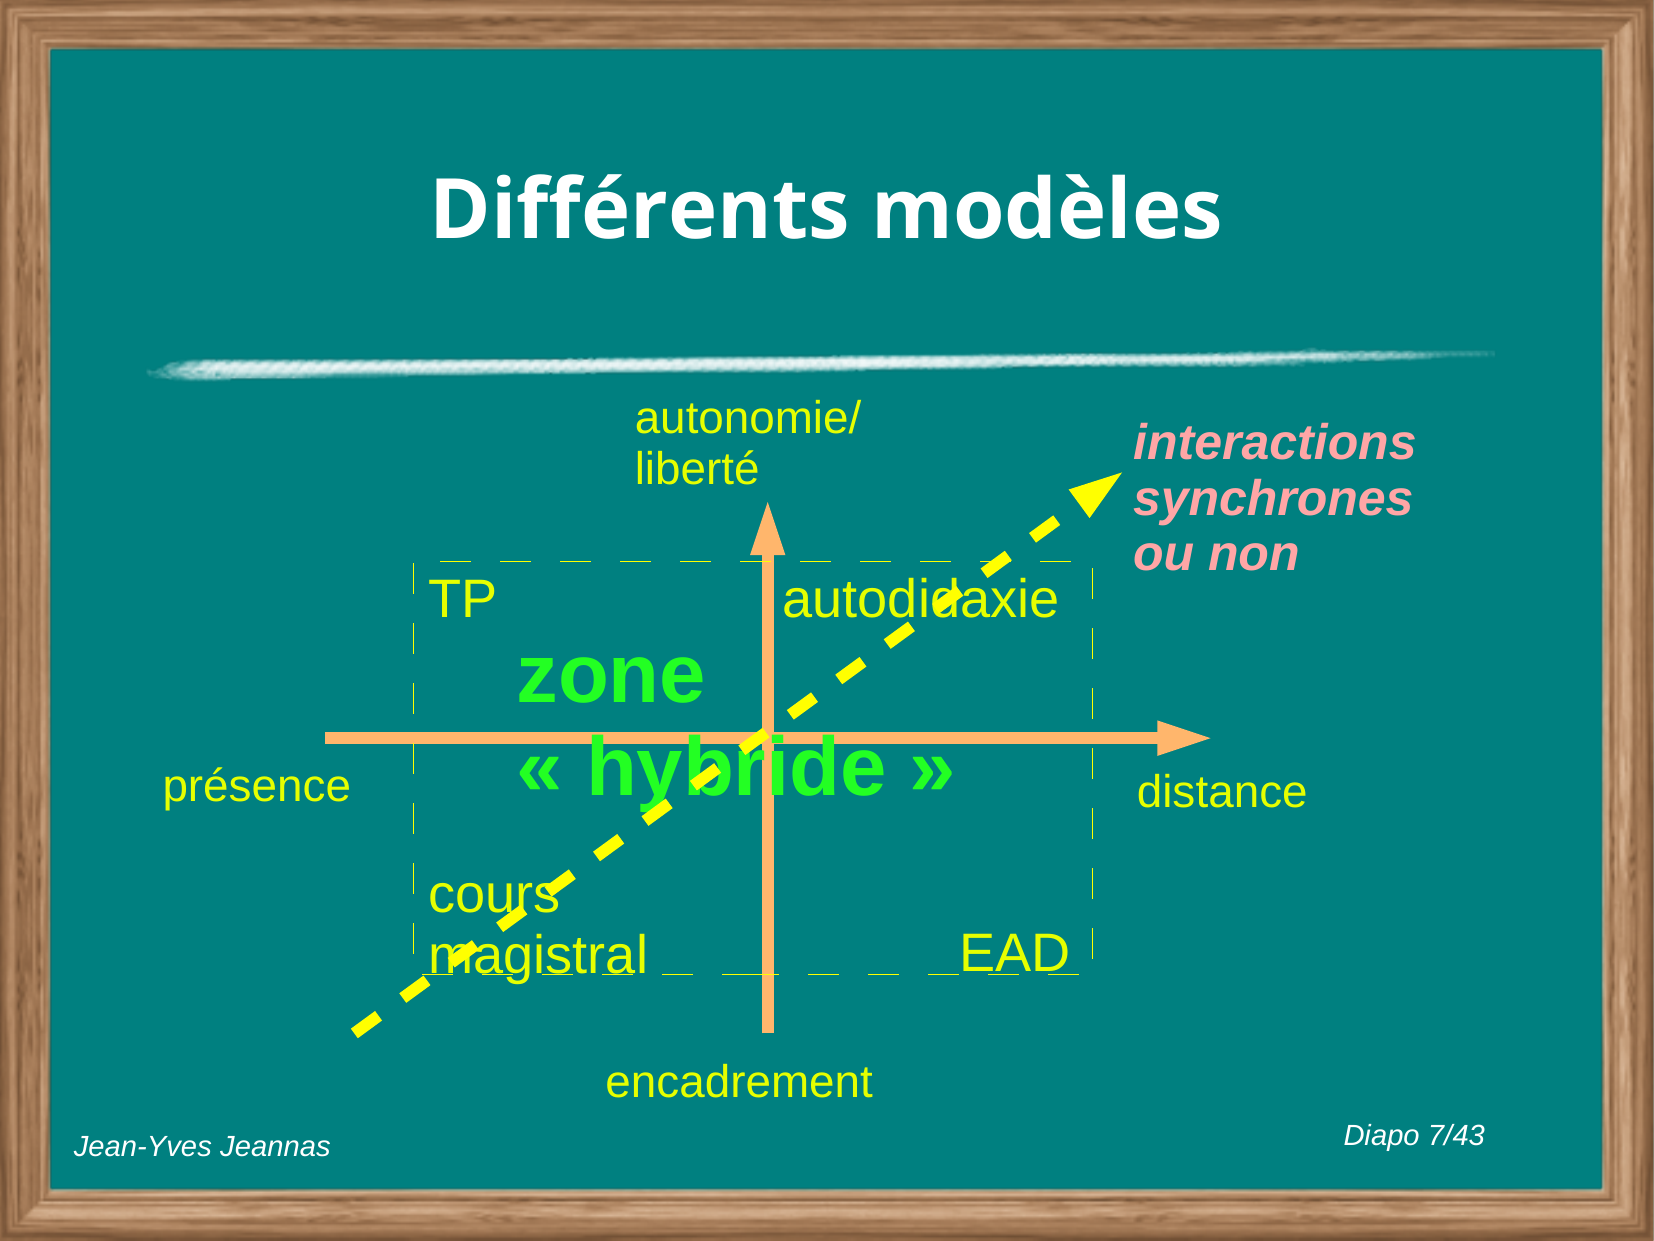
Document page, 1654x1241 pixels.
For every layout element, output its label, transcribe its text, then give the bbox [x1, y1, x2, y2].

text_box zone « hybride » [501, 620, 1063, 886]
text_box présence [147, 752, 384, 827]
picture [0, 0, 1654, 1241]
title Différents modèles [88, 95, 1565, 318]
text_box cours magistral [413, 856, 739, 993]
text_box encadrement [590, 1048, 945, 1123]
text_box autodidaxie [767, 561, 1123, 637]
text_box EAD [944, 915, 1093, 991]
text_box interactions synchrones ou non [1118, 406, 1503, 589]
text_box distance [1122, 758, 1388, 825]
text_box TP [413, 561, 650, 637]
text_box autonomie/liberté [620, 384, 916, 502]
